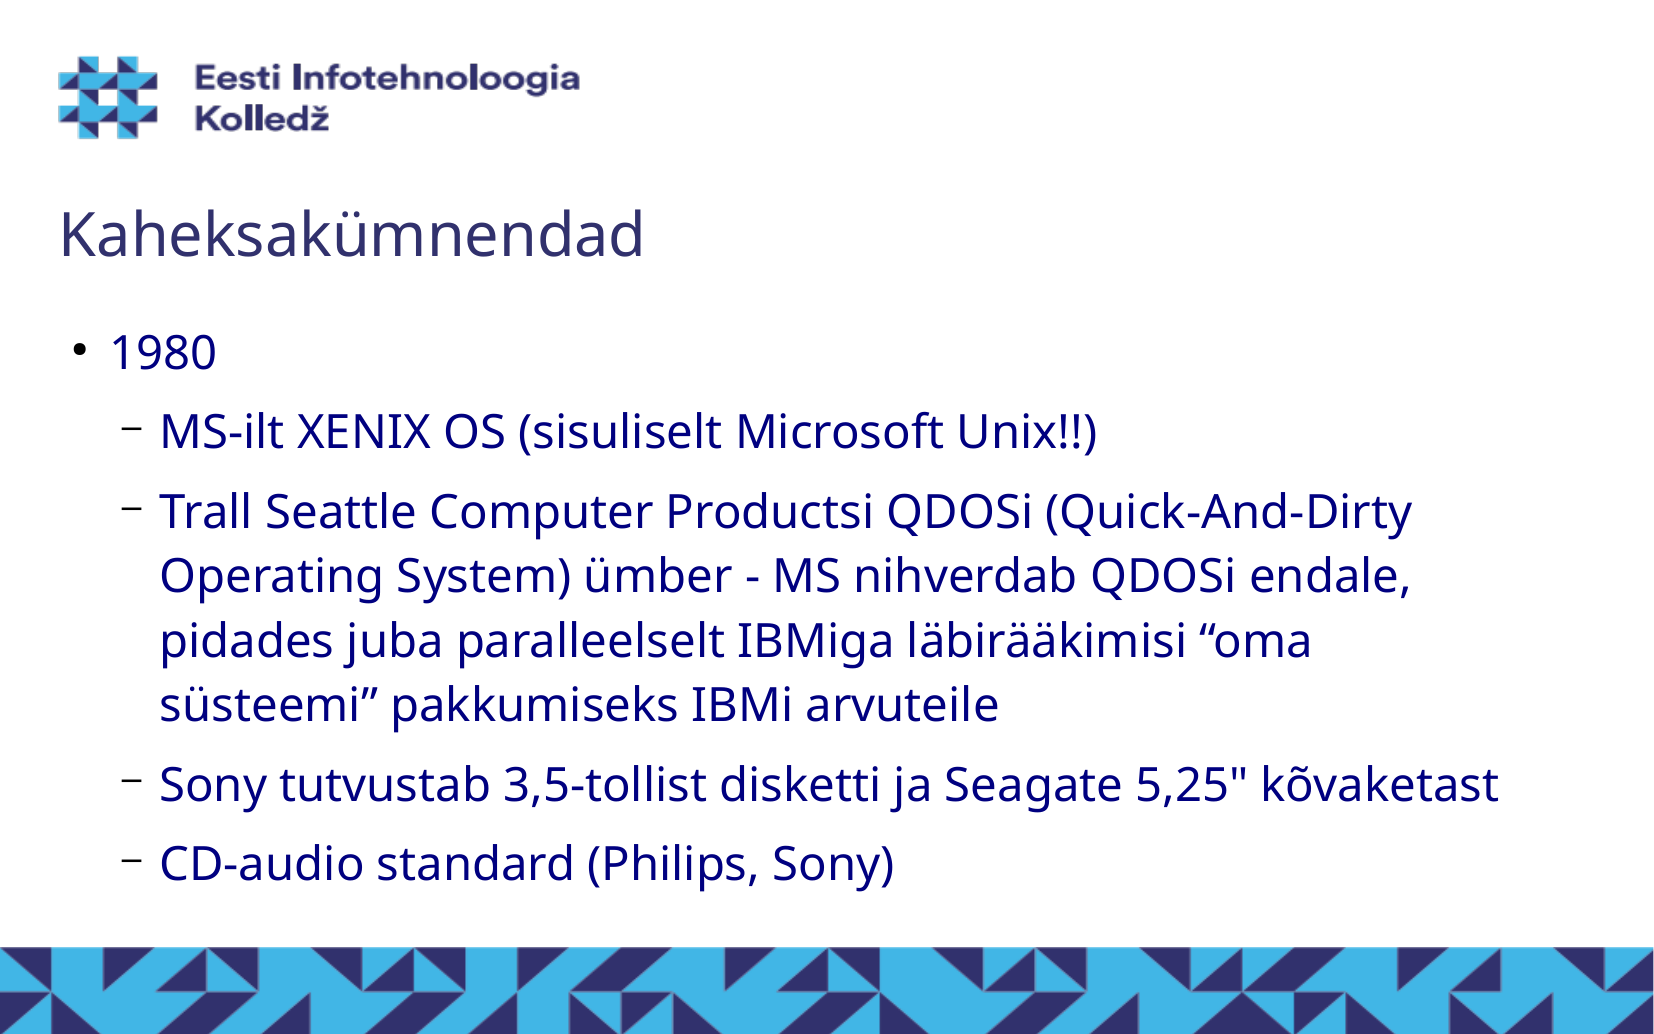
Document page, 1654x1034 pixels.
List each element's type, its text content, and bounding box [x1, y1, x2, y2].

title Kaheksakümnendad [59, 158, 1489, 308]
list 1980 MS-ilt XENIX OS (sisuliselt Microsoft Unix!!) Trall Seattle Computer Productsi QDOSi (Quick-And-Dirty Operating System) ümber - MS nihverdab QDOSi endale, pidades juba paralleelselt IBMiga läbirääkimisi “oma süsteemi” pakkumiseks IBMi arvuteile Sony tutvustab 3,5-tollist disketti ja Seagate 5,25" kõvaketast CD-audio standard (Philips, Sony) [59, 318, 1536, 910]
